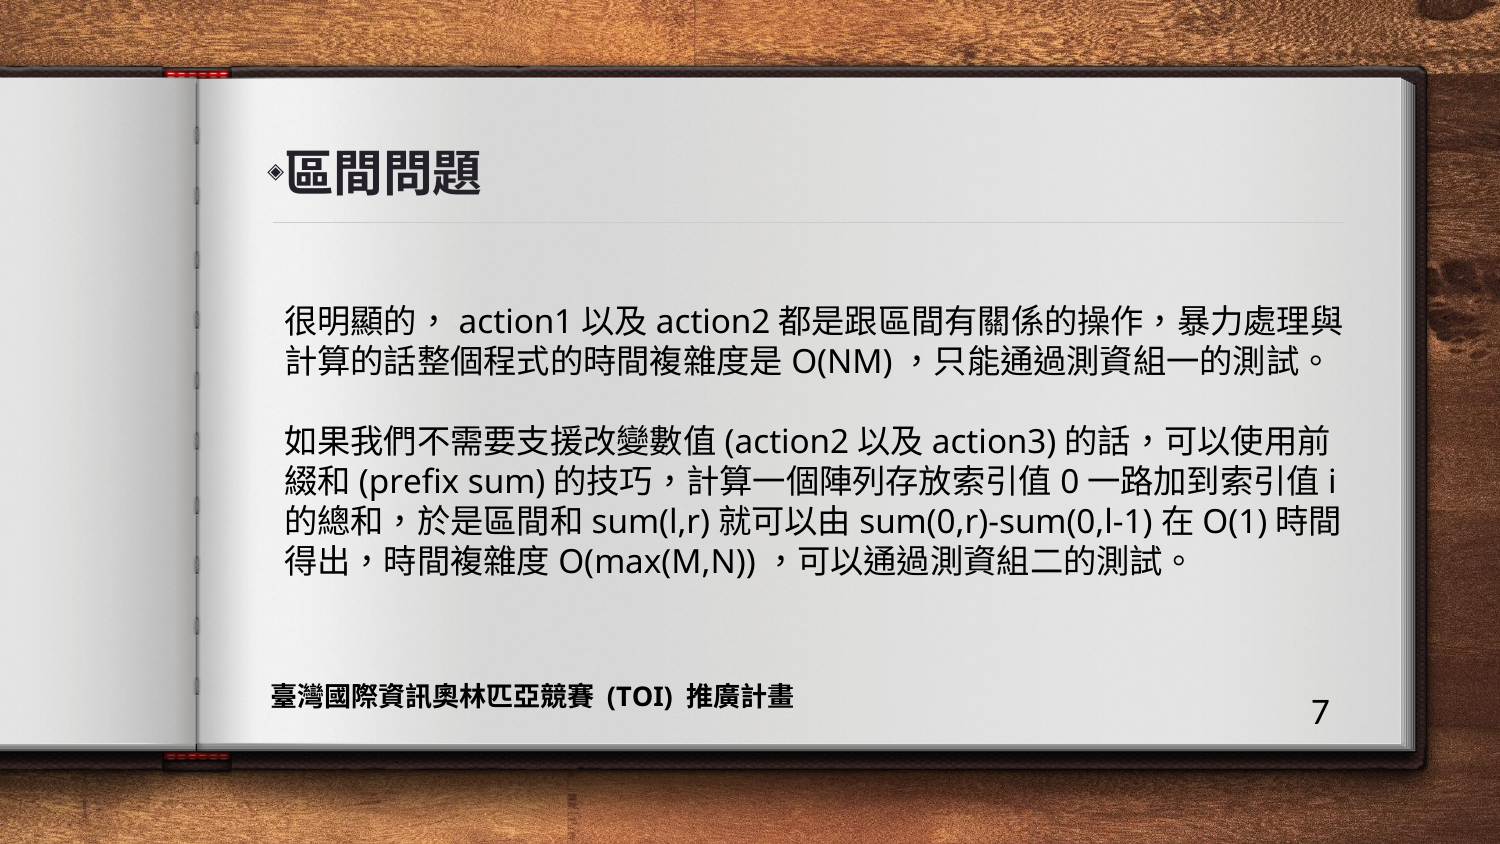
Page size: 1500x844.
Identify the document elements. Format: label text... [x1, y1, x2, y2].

text_box [1295, 672, 1386, 737]
list 區間問題 [252, 126, 1194, 216]
text_box 很明顯的，action1以及action2都是跟區間有關係的操作，暴力處理與計算的話整個程式的時間複雜度是O(NM)，只能通過測資組一的測試。 如果我們不需要支援改變數值(action2以及action3)的話，可以使用前綴和(prefix sum)的技巧，計算一個陣列存放索引值0一路加到索引值i的總和，於是區間和sum(l,r)就可以由sum(0,r)-sum(0,l-1)在O(1)時間得出，時間複雜度O(max(M,N))，可以通過測資組二的測試。 [269, 293, 1367, 592]
